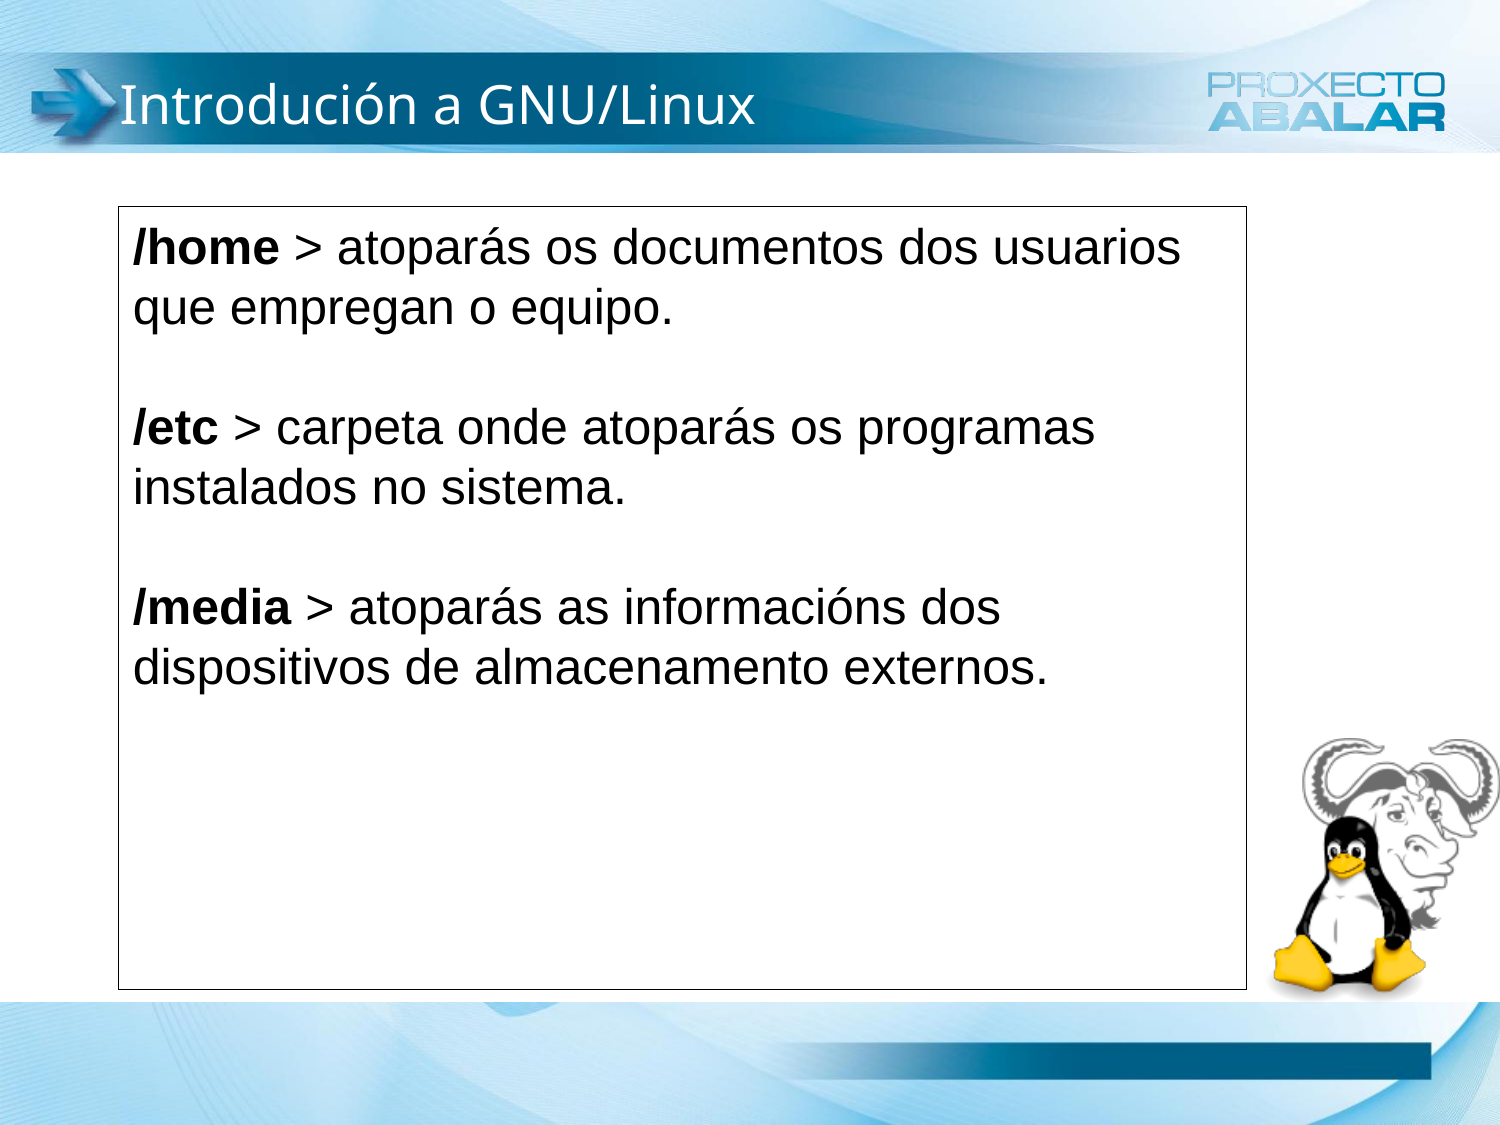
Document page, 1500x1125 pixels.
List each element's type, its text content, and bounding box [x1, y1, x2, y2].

picture [0, 738, 1500, 1125]
text_box Introdución a GNU/Linux [104, 62, 772, 143]
picture [0, 0, 1500, 153]
text_box /home > atoparás os documentos dos usuarios que empregan o equipo. /etc > carpeta onde atoparás os programas instalados no sistema. /media > atoparás as informacións dos dispositivos de almacenamento externos. [118, 206, 1247, 990]
